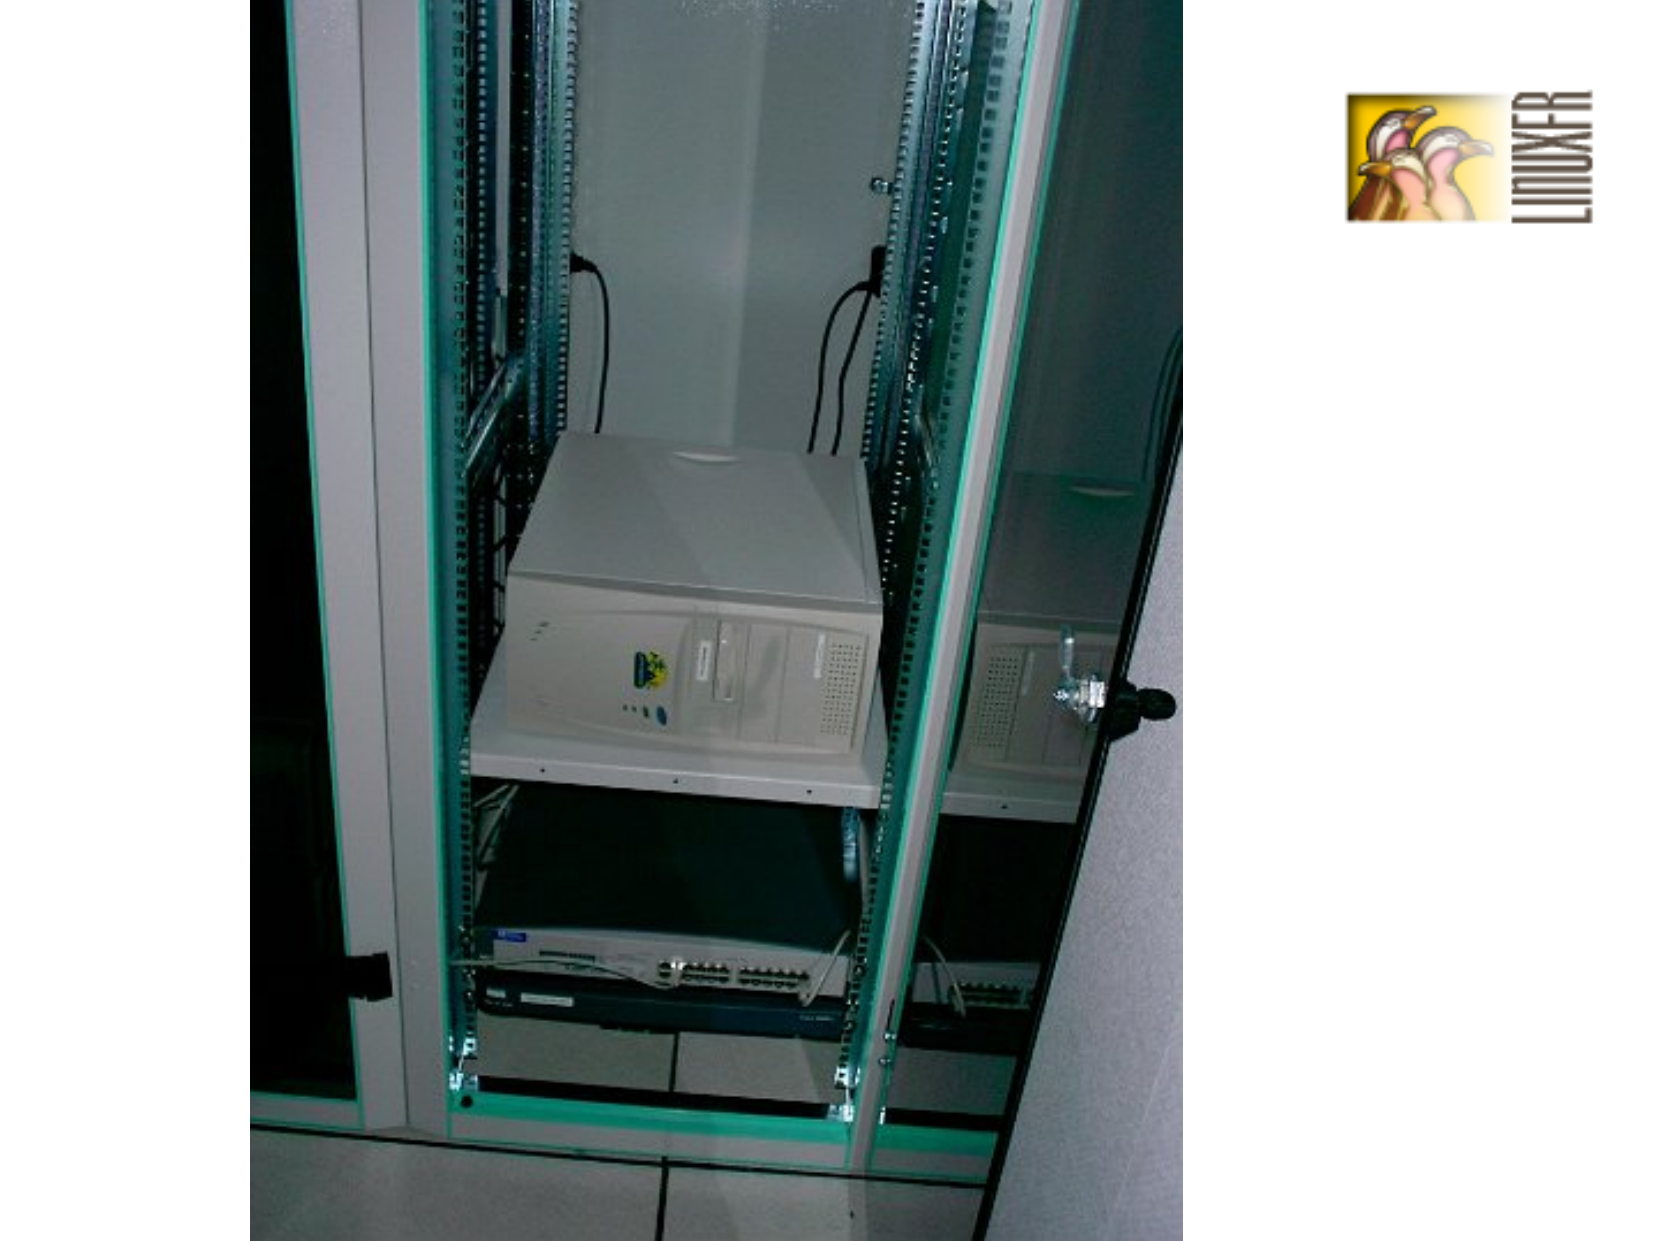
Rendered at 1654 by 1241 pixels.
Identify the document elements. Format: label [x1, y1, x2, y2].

picture [1341, 88, 1601, 229]
picture [250, 0, 1183, 1241]
